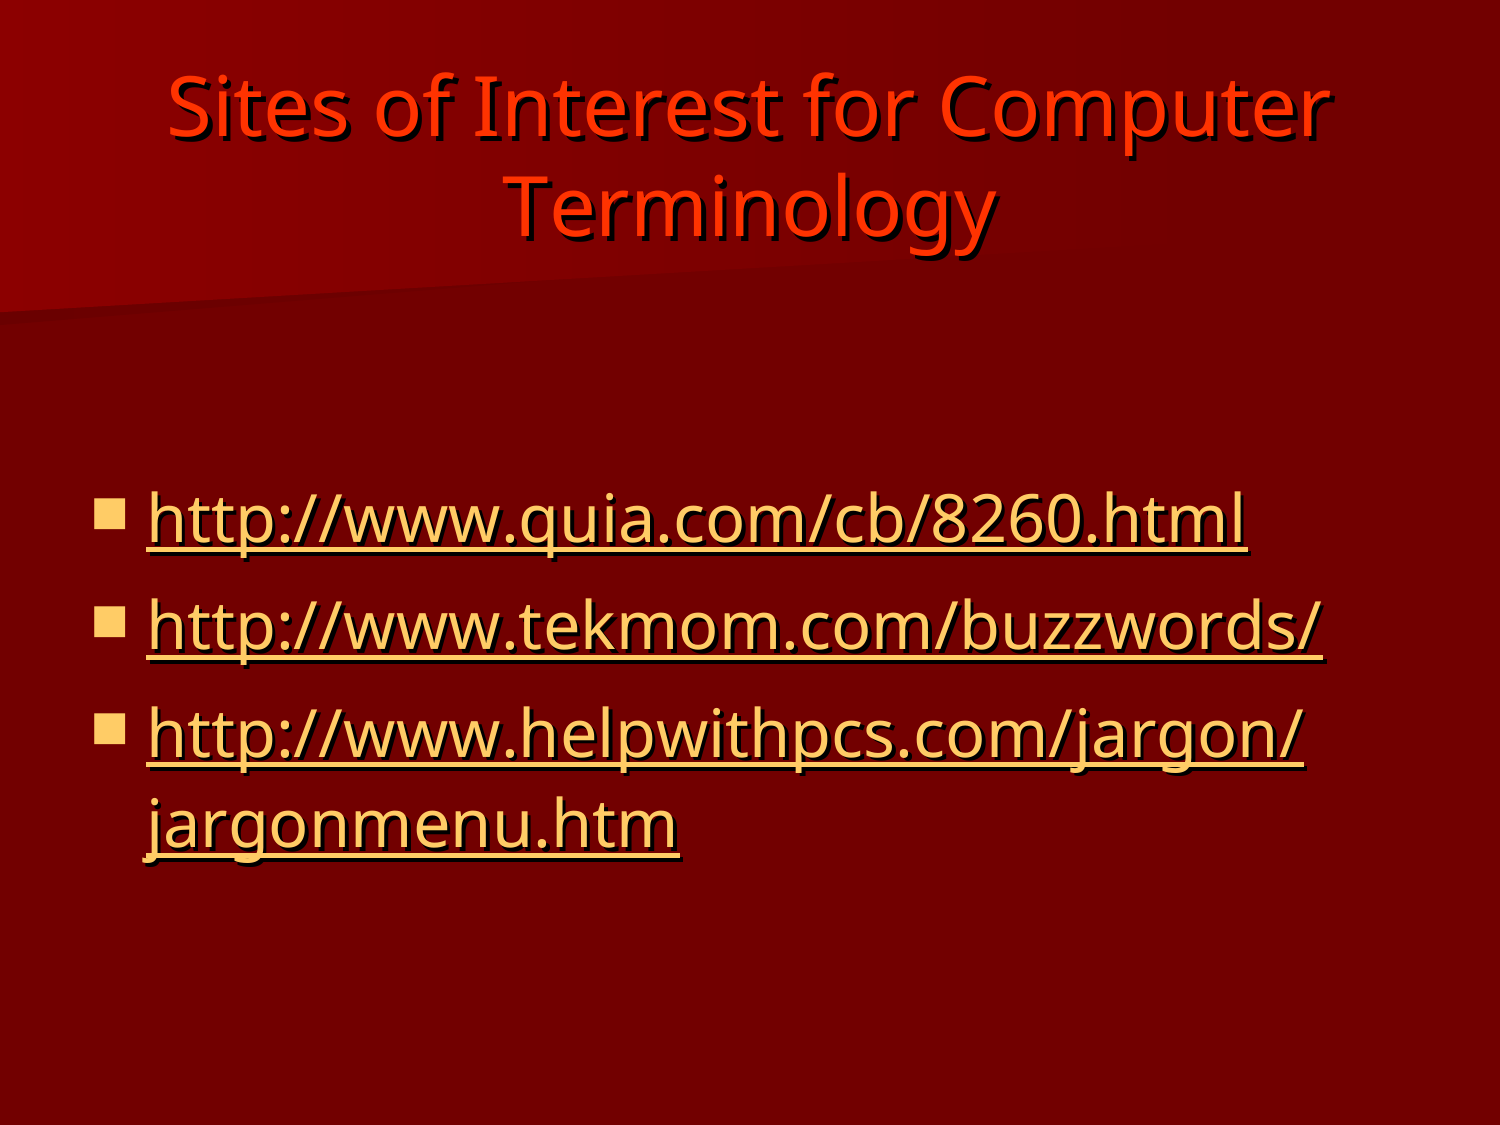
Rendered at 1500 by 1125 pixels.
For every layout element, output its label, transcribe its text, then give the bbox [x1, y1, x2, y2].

title Sites of Interest for Computer Terminology [75, 45, 1426, 362]
list http://www.quia.com/cb/8260.html http://www.tekmom.com/buzzwords/ http://www.helpwithpcs.com/jargon/jargonmenu.htm [75, 467, 1426, 1000]
